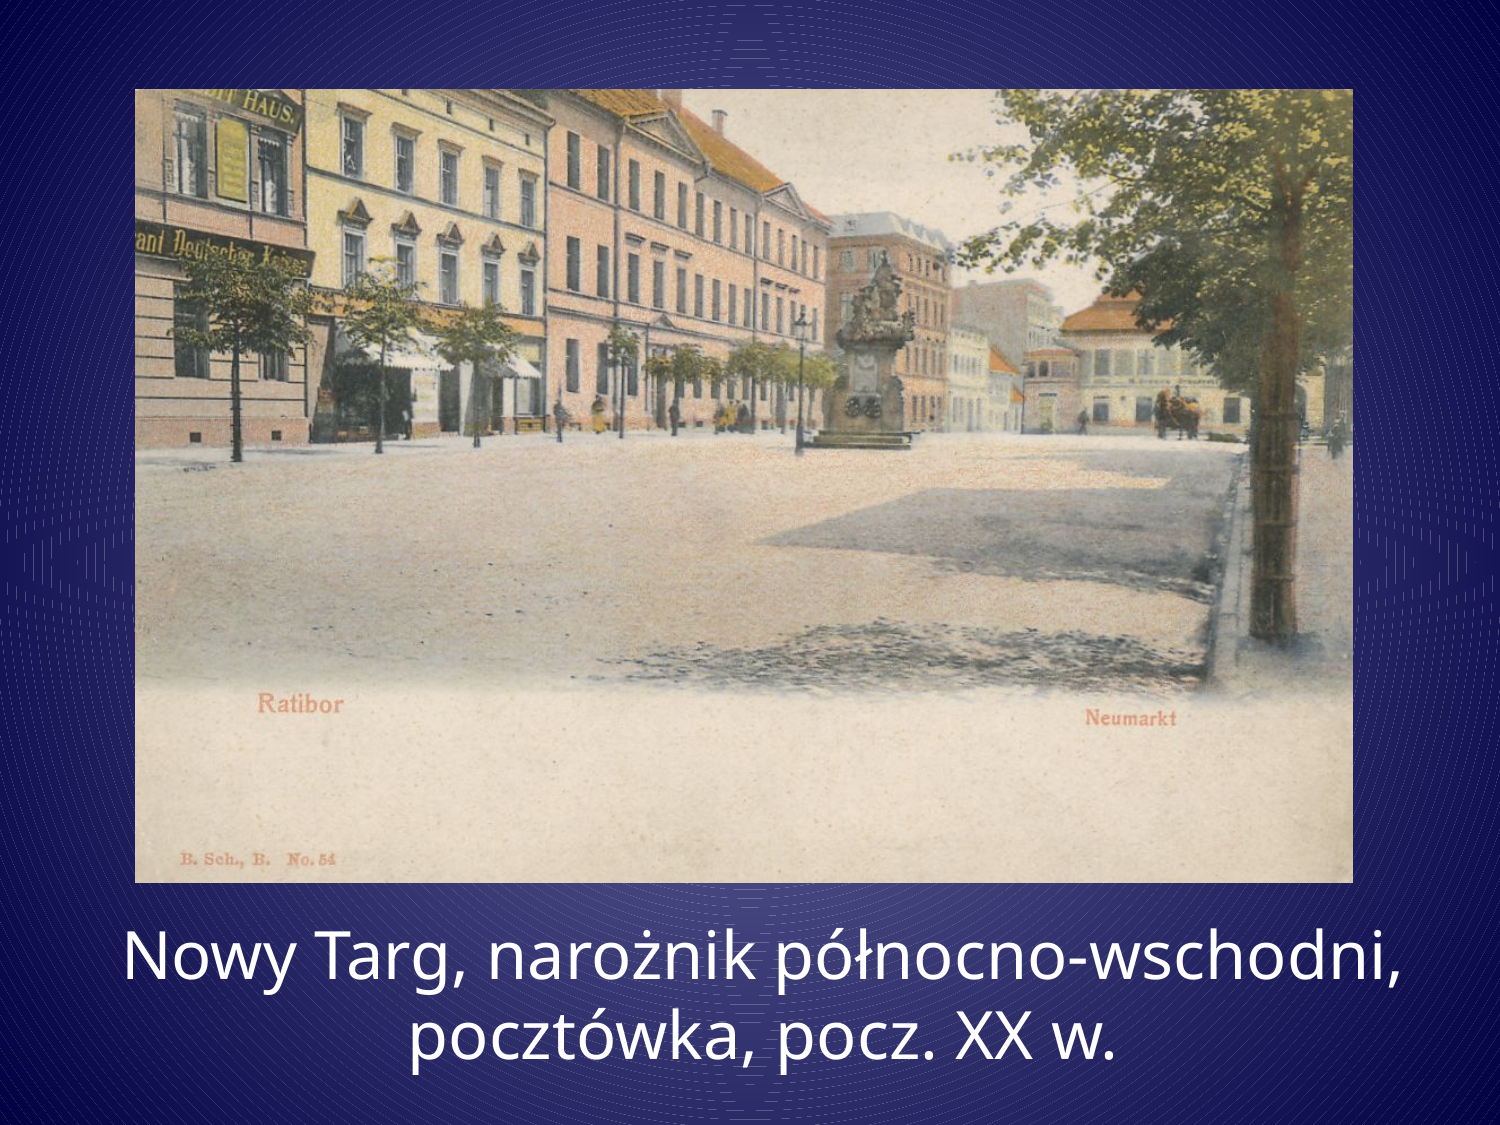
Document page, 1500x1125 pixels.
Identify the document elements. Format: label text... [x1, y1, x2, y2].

picture [135, 90, 1353, 883]
title Nowy Targ, narożnik północno-wschodni, pocztówka, pocz. XX w. [88, 905, 1439, 1093]
